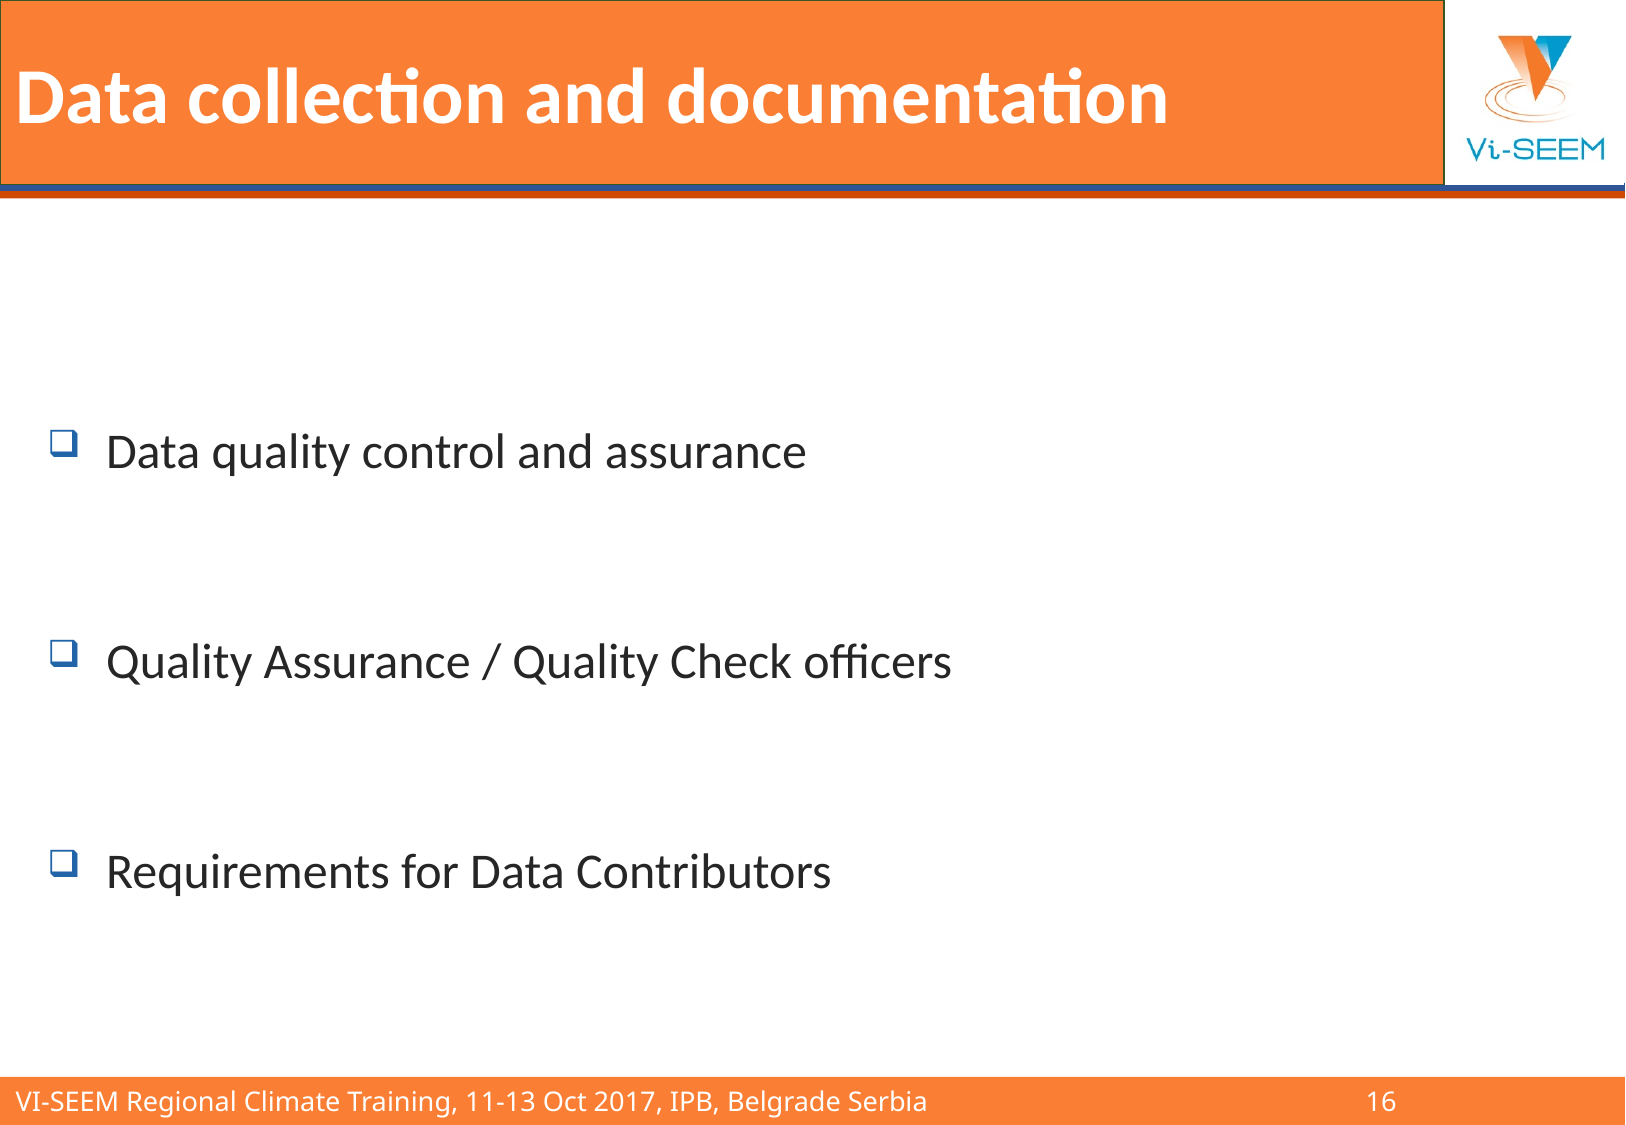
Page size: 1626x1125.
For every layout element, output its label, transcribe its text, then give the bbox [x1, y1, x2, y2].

title Data collection and documentation [0, 0, 1445, 185]
footer VI-SEEM Regional Climate Training, 11-13 Oct 2017, IPB, Belgrade Serbia <number> [0, 1076, 1625, 1125]
list Data quality control and assurance Quality Assurance / Quality Check officers Requirements for Data Contributors [31, 271, 1593, 1076]
picture [1445, 0, 1624, 185]
